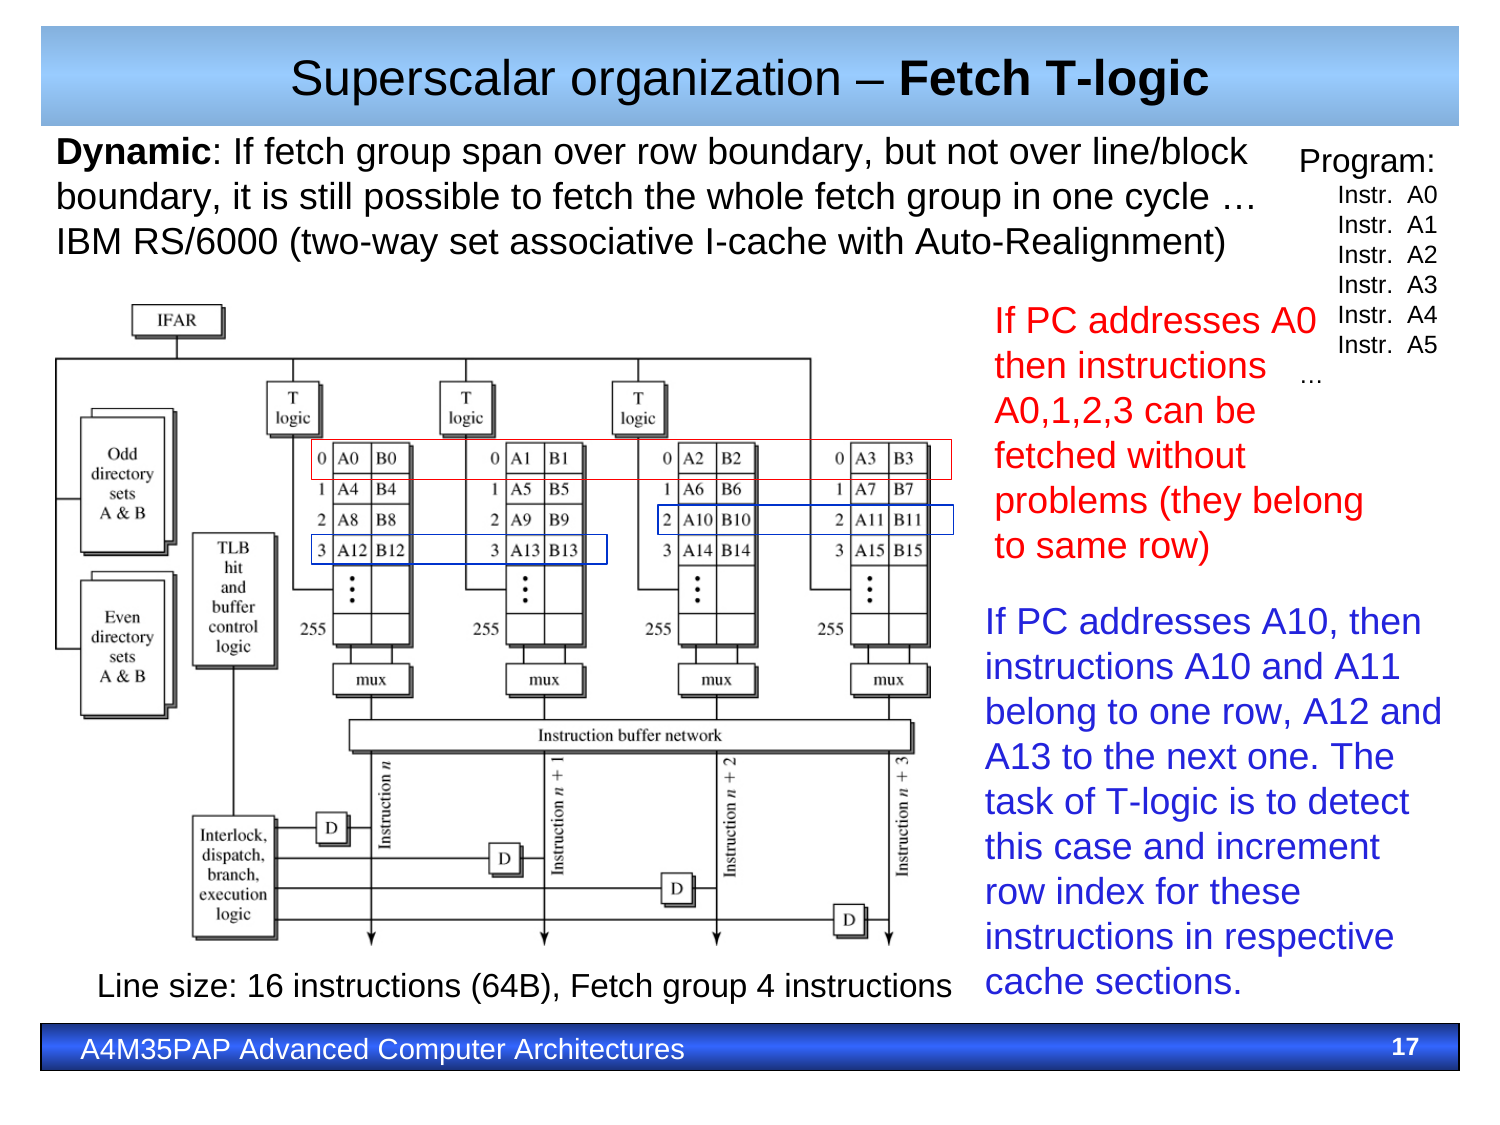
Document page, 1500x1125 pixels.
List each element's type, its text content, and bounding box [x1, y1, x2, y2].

title Superscalar organization – Fetch T-logic [41, 26, 1459, 126]
picture [55, 304, 931, 946]
text_box If PC addresses A10, then instructions A10 and A11 belong to one row, A12 and A13 to the next one. The task of T-logic is to detect this case and increment row index for these instructions in respective cache sections. [970, 589, 1458, 1010]
text_box Program: Instr. A0 Instr. A1 Instr. A2 Instr. A3 Instr. A4 Instr. A5 … [1284, 131, 1453, 397]
picture [312, 440, 931, 479]
picture [659, 506, 931, 534]
text_box Line size: 16 instructions (64B), Fetch group 4 instructions [82, 956, 1003, 1012]
text_box If PC addresses A0 then instructions A0,1,2,3 can be fetched without problems (they belong to same row) [979, 288, 1402, 574]
text_box Dynamic: If fetch group span over row boundary, but not over line/block boundary, it is still possible to fetch the whole fetch group in one cycle … IBM RS/6000 (two-way set associative I-cache with Auto-Realignment) [41, 119, 1299, 270]
